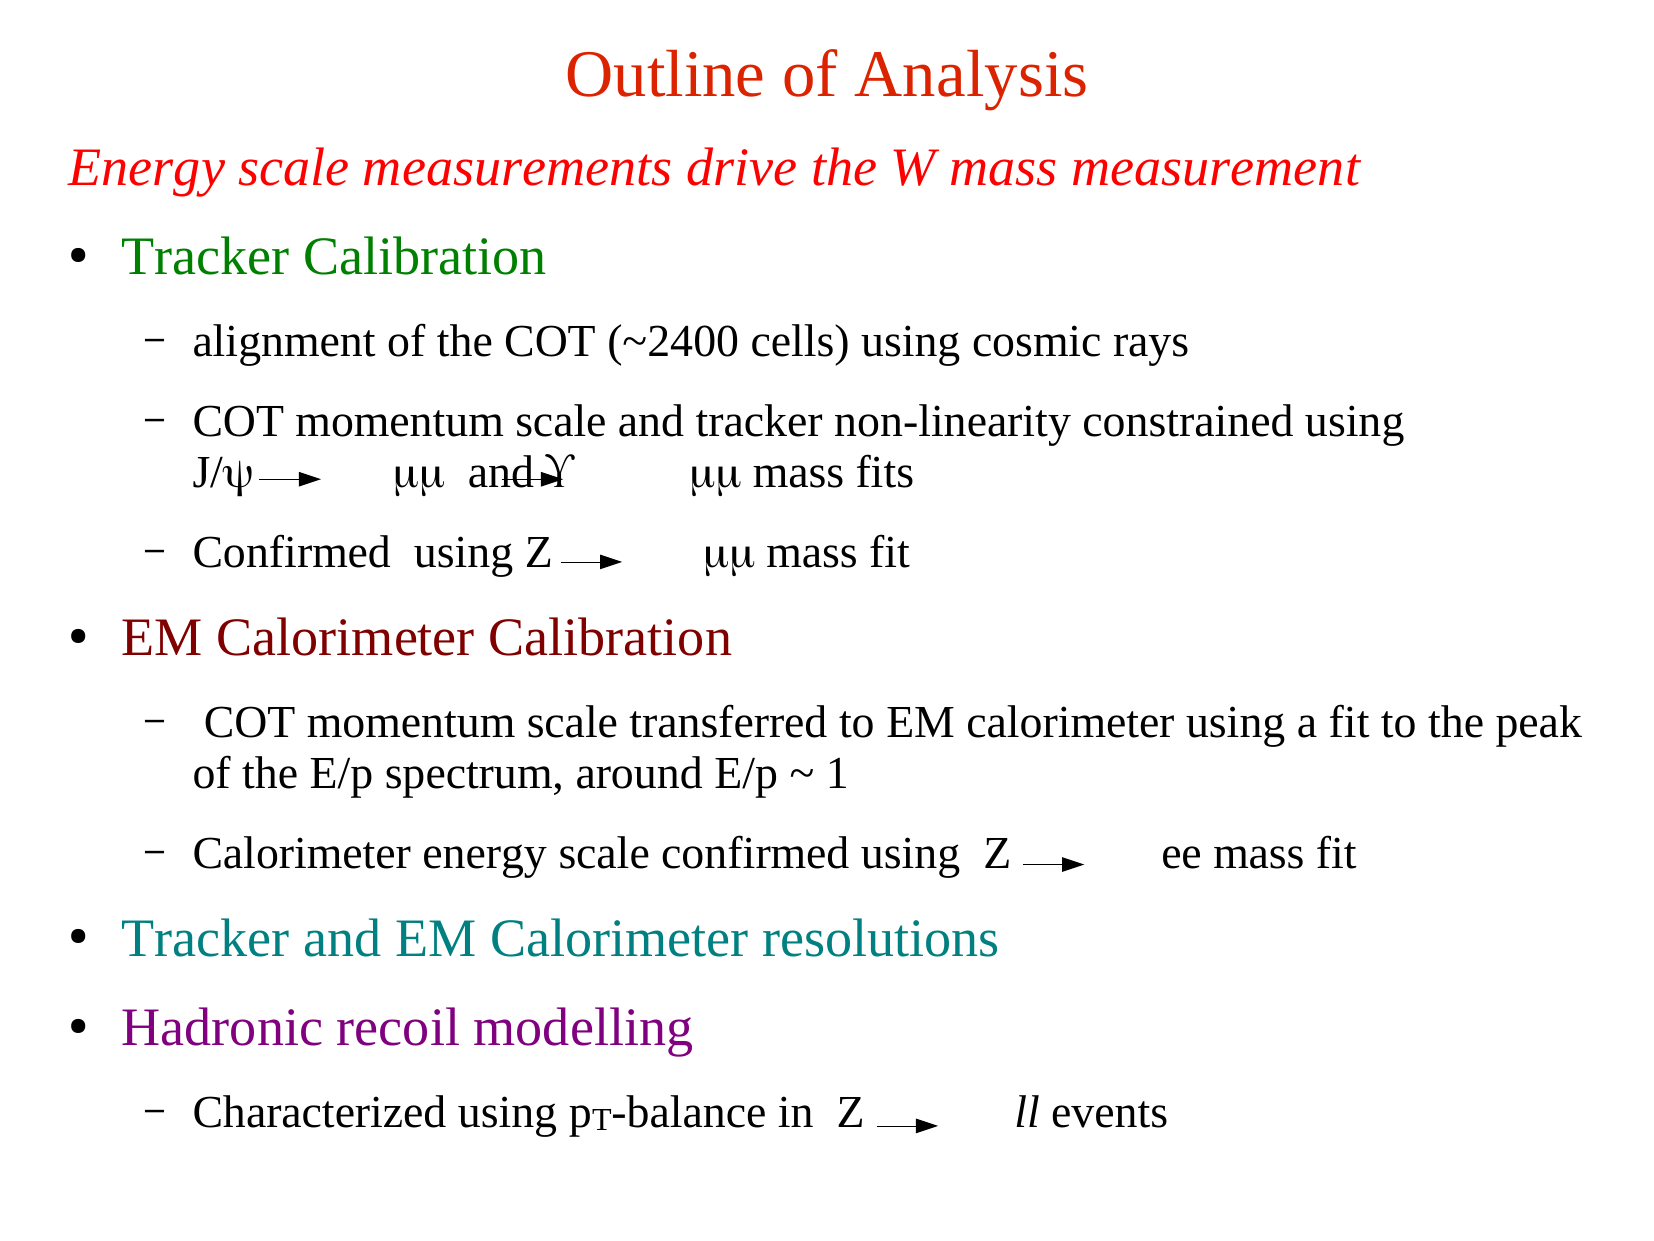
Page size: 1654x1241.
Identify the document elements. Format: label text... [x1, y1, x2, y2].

title Outline of Analysis [121, 20, 1534, 127]
list Energy scale measurements drive the W mass measurement Tracker Calibration alignment of the COT (~2400 cells) using cosmic rays COT momentum scale and tracker non-linearity constrained using J/ψ μμ and ϒ μμ mass fits Confirmed using Z μμ mass fit EM Calorimeter Calibration COT momentum scale transferred to EM calorimeter using a fit to the peak of the E/p spectrum, around E/p ~ 1 Calorimeter energy scale confirmed using Z ee mass fit Tracker and EM Calorimeter resolutions Hadronic recoil modelling Characterized using pT-balance in Z ll events [50, 136, 1597, 1229]
